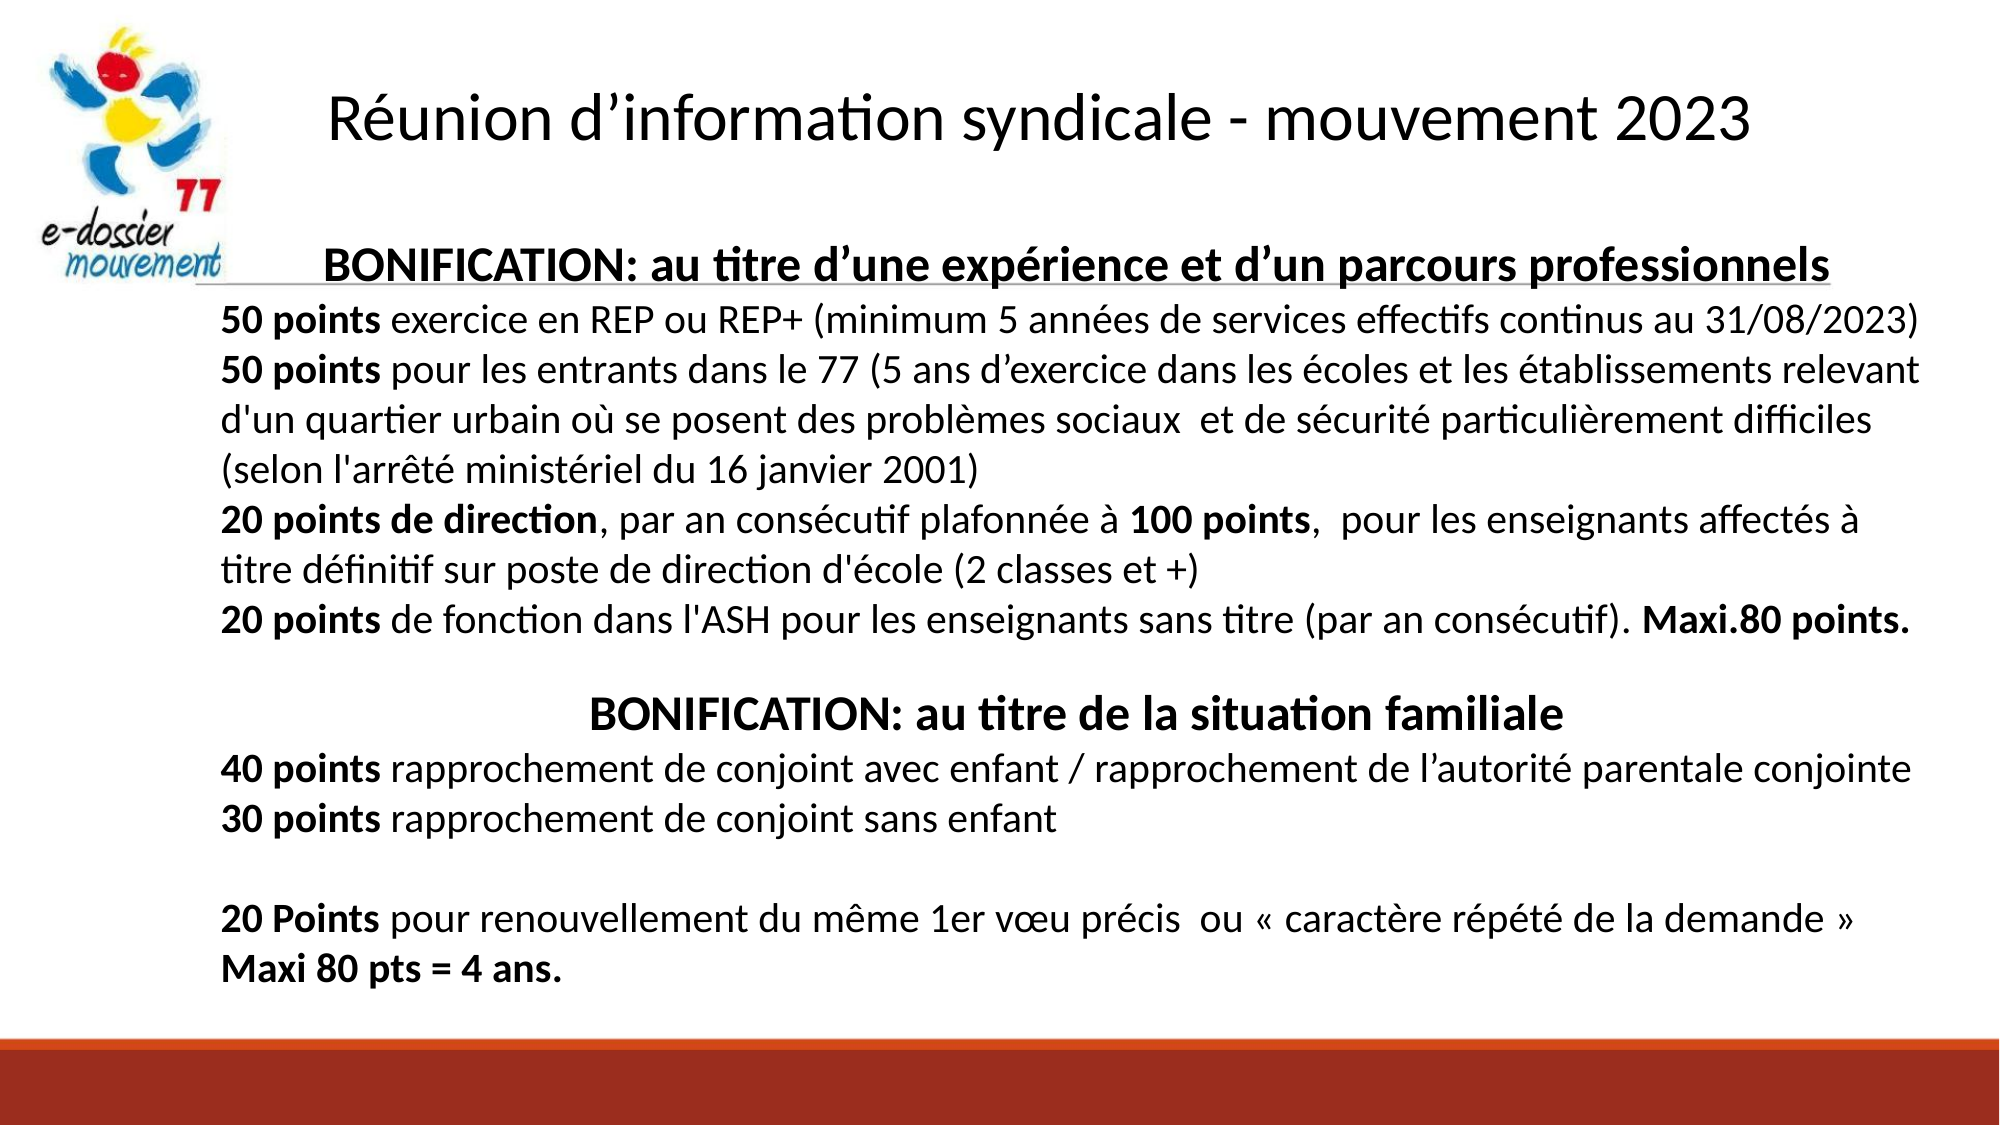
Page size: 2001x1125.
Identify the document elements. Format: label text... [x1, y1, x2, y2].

text_box [0, 0, 2000, 1125]
text_box Réunion d’information syndicale - mouvement 2023 [327, 55, 1861, 154]
text_box BONIFICATION: au titre d’une expérience et d’un parcours professionnels 50 points exercice en REP ou REP+ (minimum 5 années de services effectifs continus au 31/08/2023) 50 points pour les entrants dans le 77 (5 ans d’exercice dans les écoles et les établissements relevant d'un quartier urbain où se posent des problèmes sociaux et de sécurité particulièrement difficiles (selon l'arrêté ministériel du 16 janvier 2001) 20 points de direction, par an consécutif plafonnée à 100 points, pour les enseignants affectés à titre définitif sur poste de direction d'école (2 classes et +) 20 points de fonction dans l'ASH pour les enseignants sans titre (par an consécutif). Maxi.80 points. BONIFICATION: au titre de la situation familiale 40 points rapprochement de conjoint avec enfant / rapprochement de l’autorité parentale conjointe 30 points rapprochement de conjoint sans enfant 20 Points pour renouvellement du même 1er vœu précis ou « caractère répété de la demande » Maxi 80 pts = 4 ans. [220, 192, 1934, 1092]
